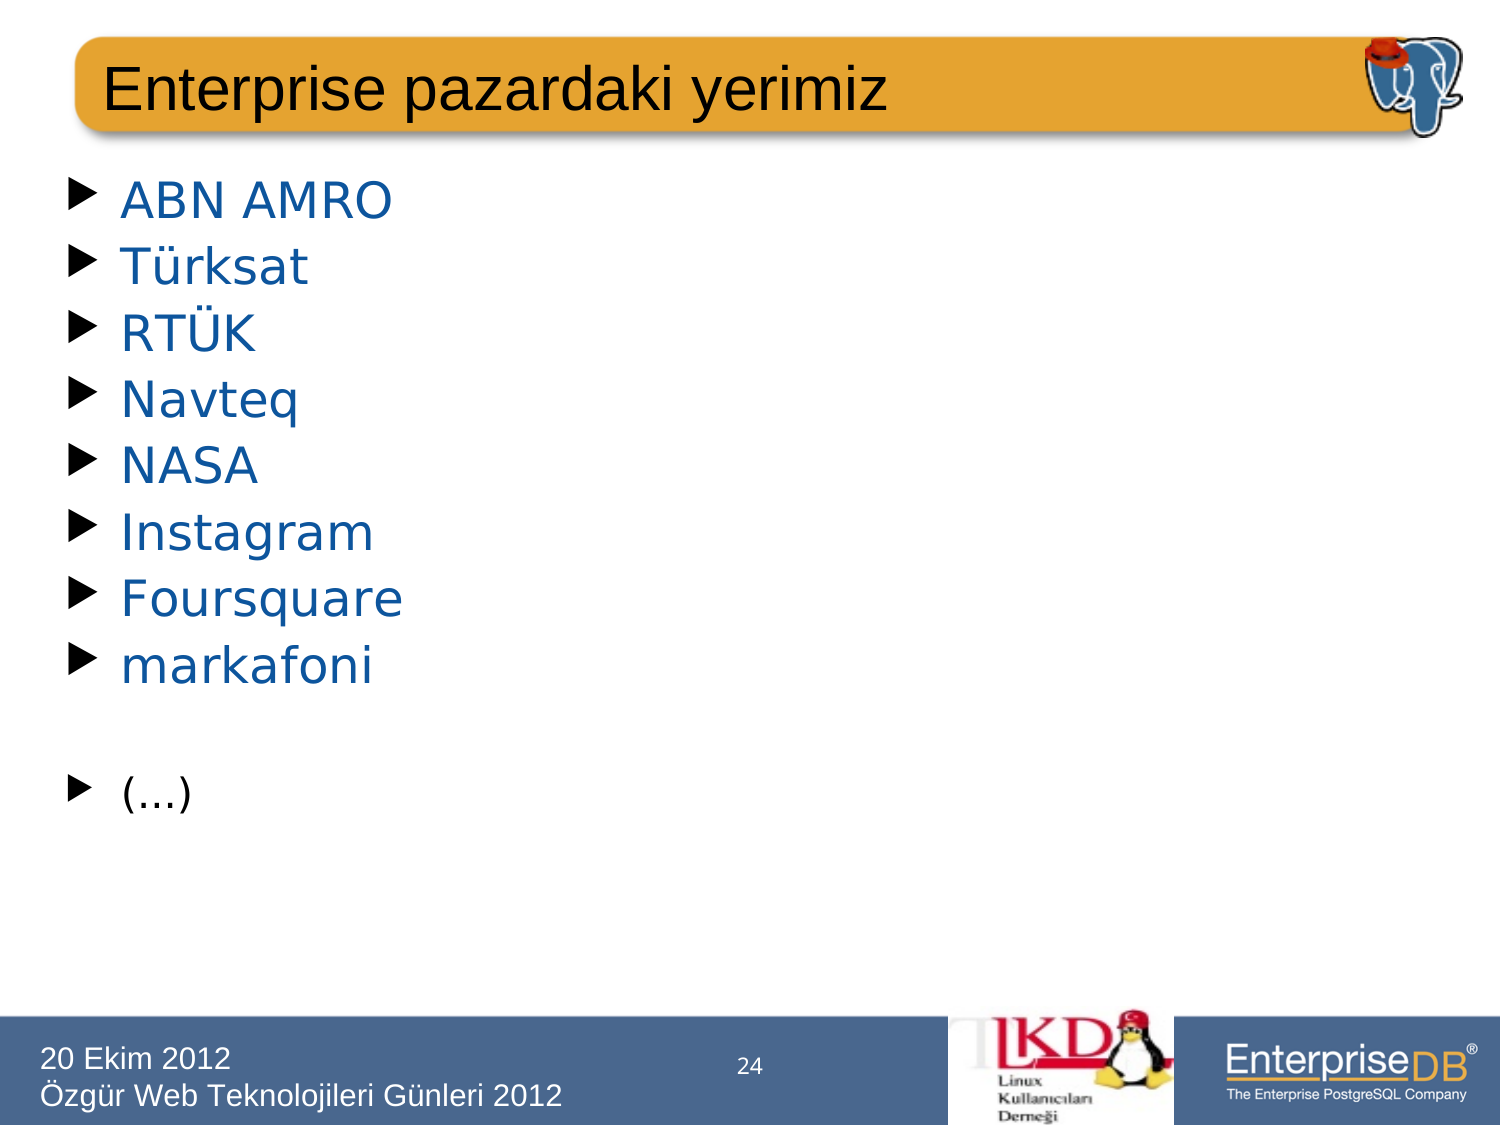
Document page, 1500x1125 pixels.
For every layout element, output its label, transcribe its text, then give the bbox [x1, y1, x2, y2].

picture [0, 0, 1500, 1125]
text_box Enterprise pazardaki yerimiz [87, 32, 1113, 138]
text_box ABN AMRO Türksat RTÜK Navteq NASA Instagram Foursquare markafoni (...) [50, 167, 1401, 1018]
